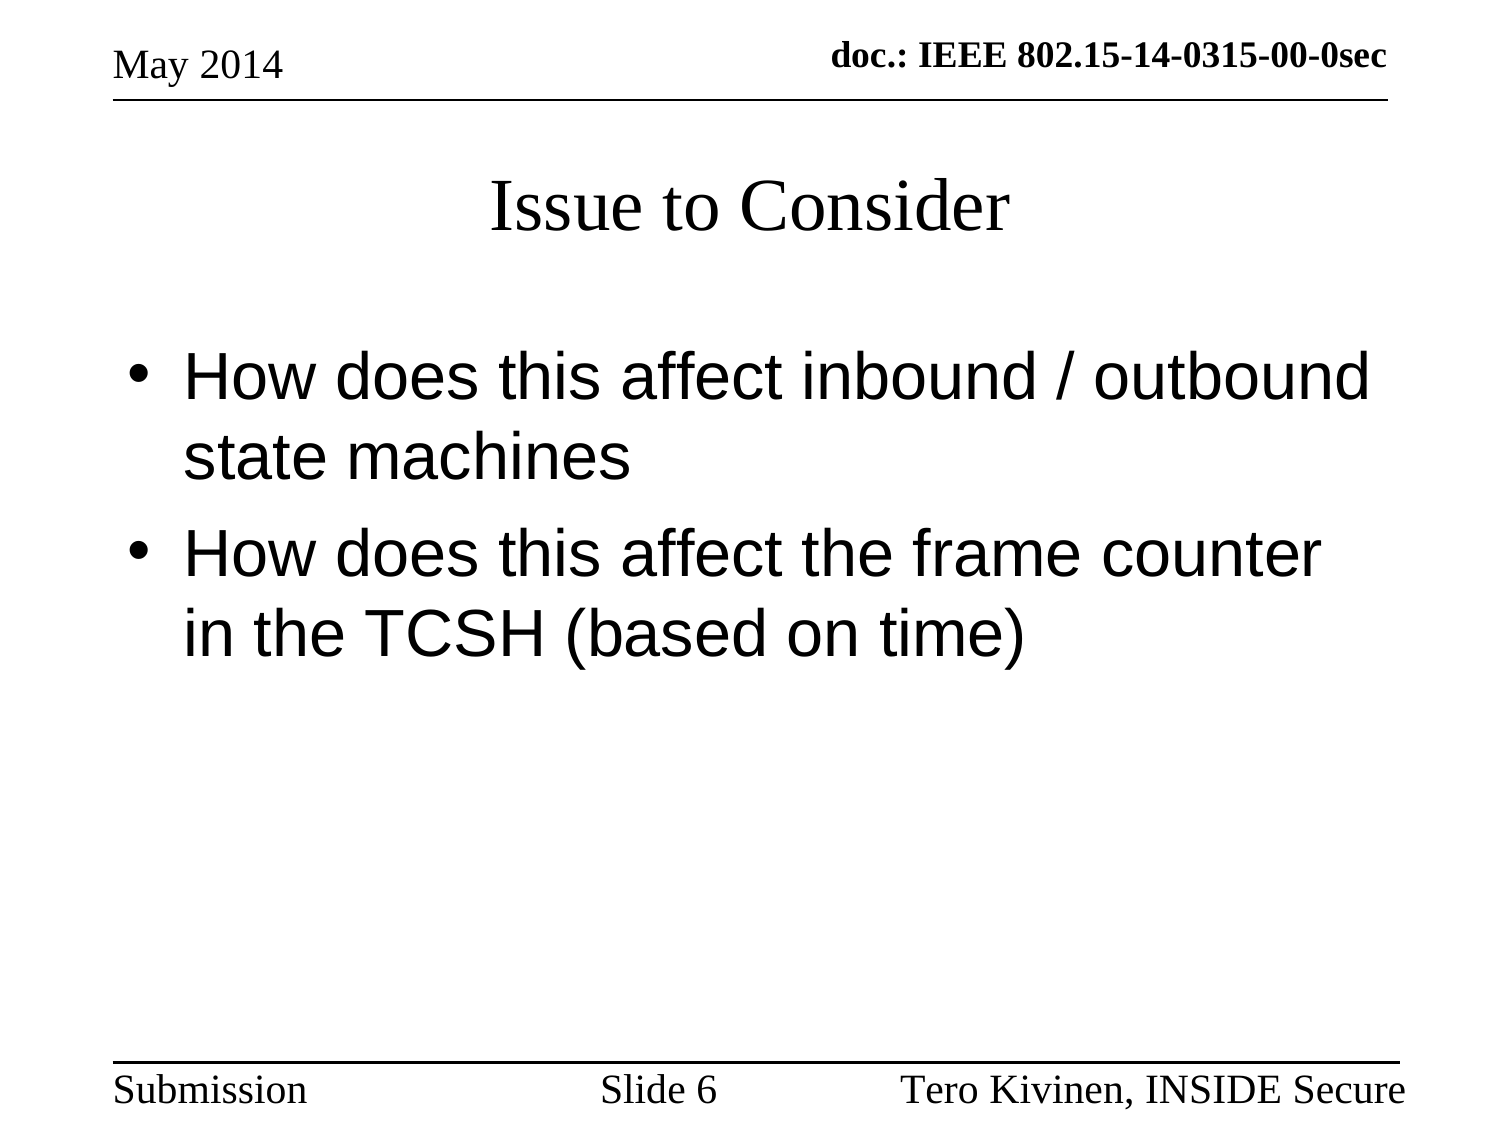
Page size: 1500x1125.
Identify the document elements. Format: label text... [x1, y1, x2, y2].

list How does this affect inbound / outbound state machines How does this affect the frame counter in the TCSH (based on time) [112, 324, 1388, 978]
title Issue to Consider [112, 112, 1388, 288]
